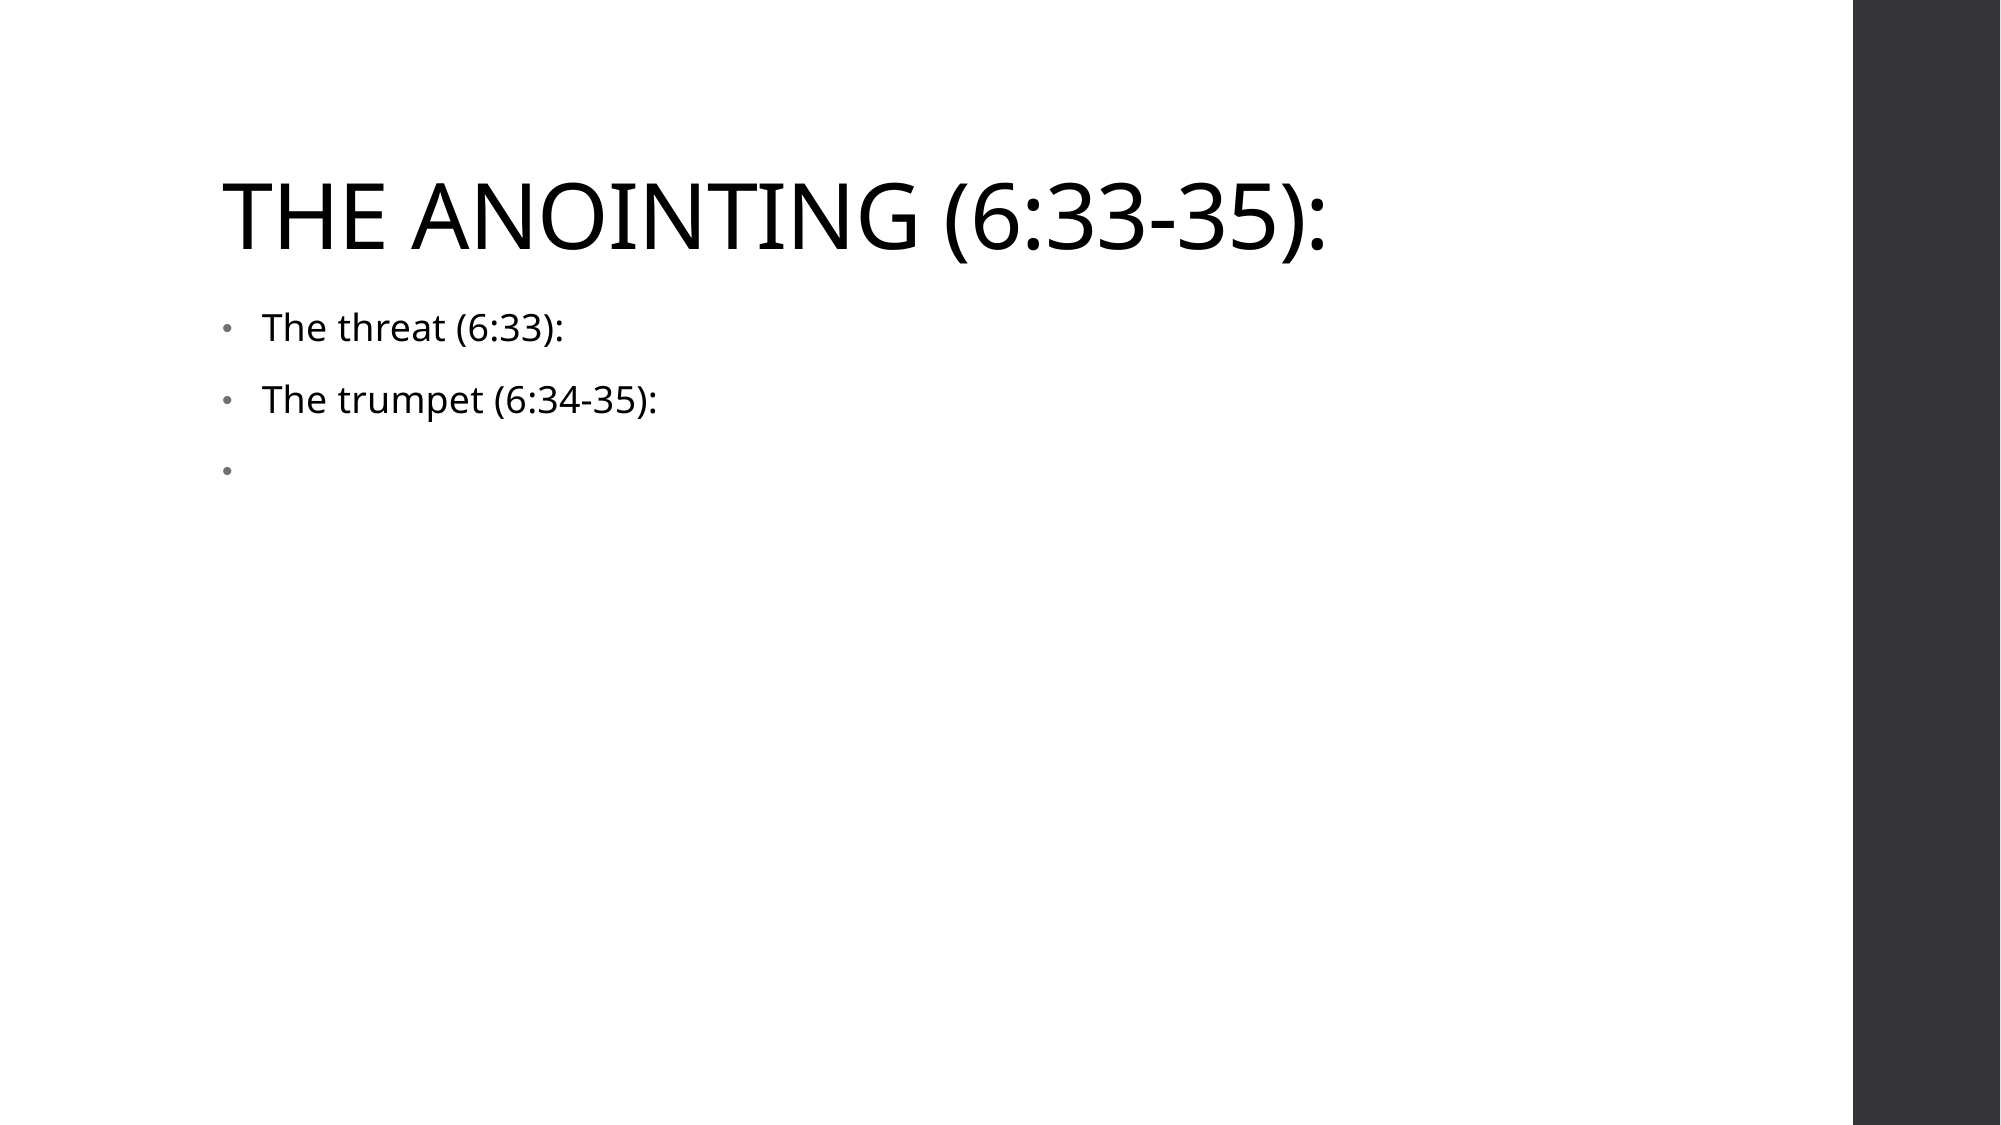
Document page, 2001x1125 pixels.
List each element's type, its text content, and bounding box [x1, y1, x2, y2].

title THE ANOINTING (6:33-35): [206, 60, 1797, 278]
list The threat (6:33): The trumpet (6:34-35): [206, 299, 1617, 1014]
